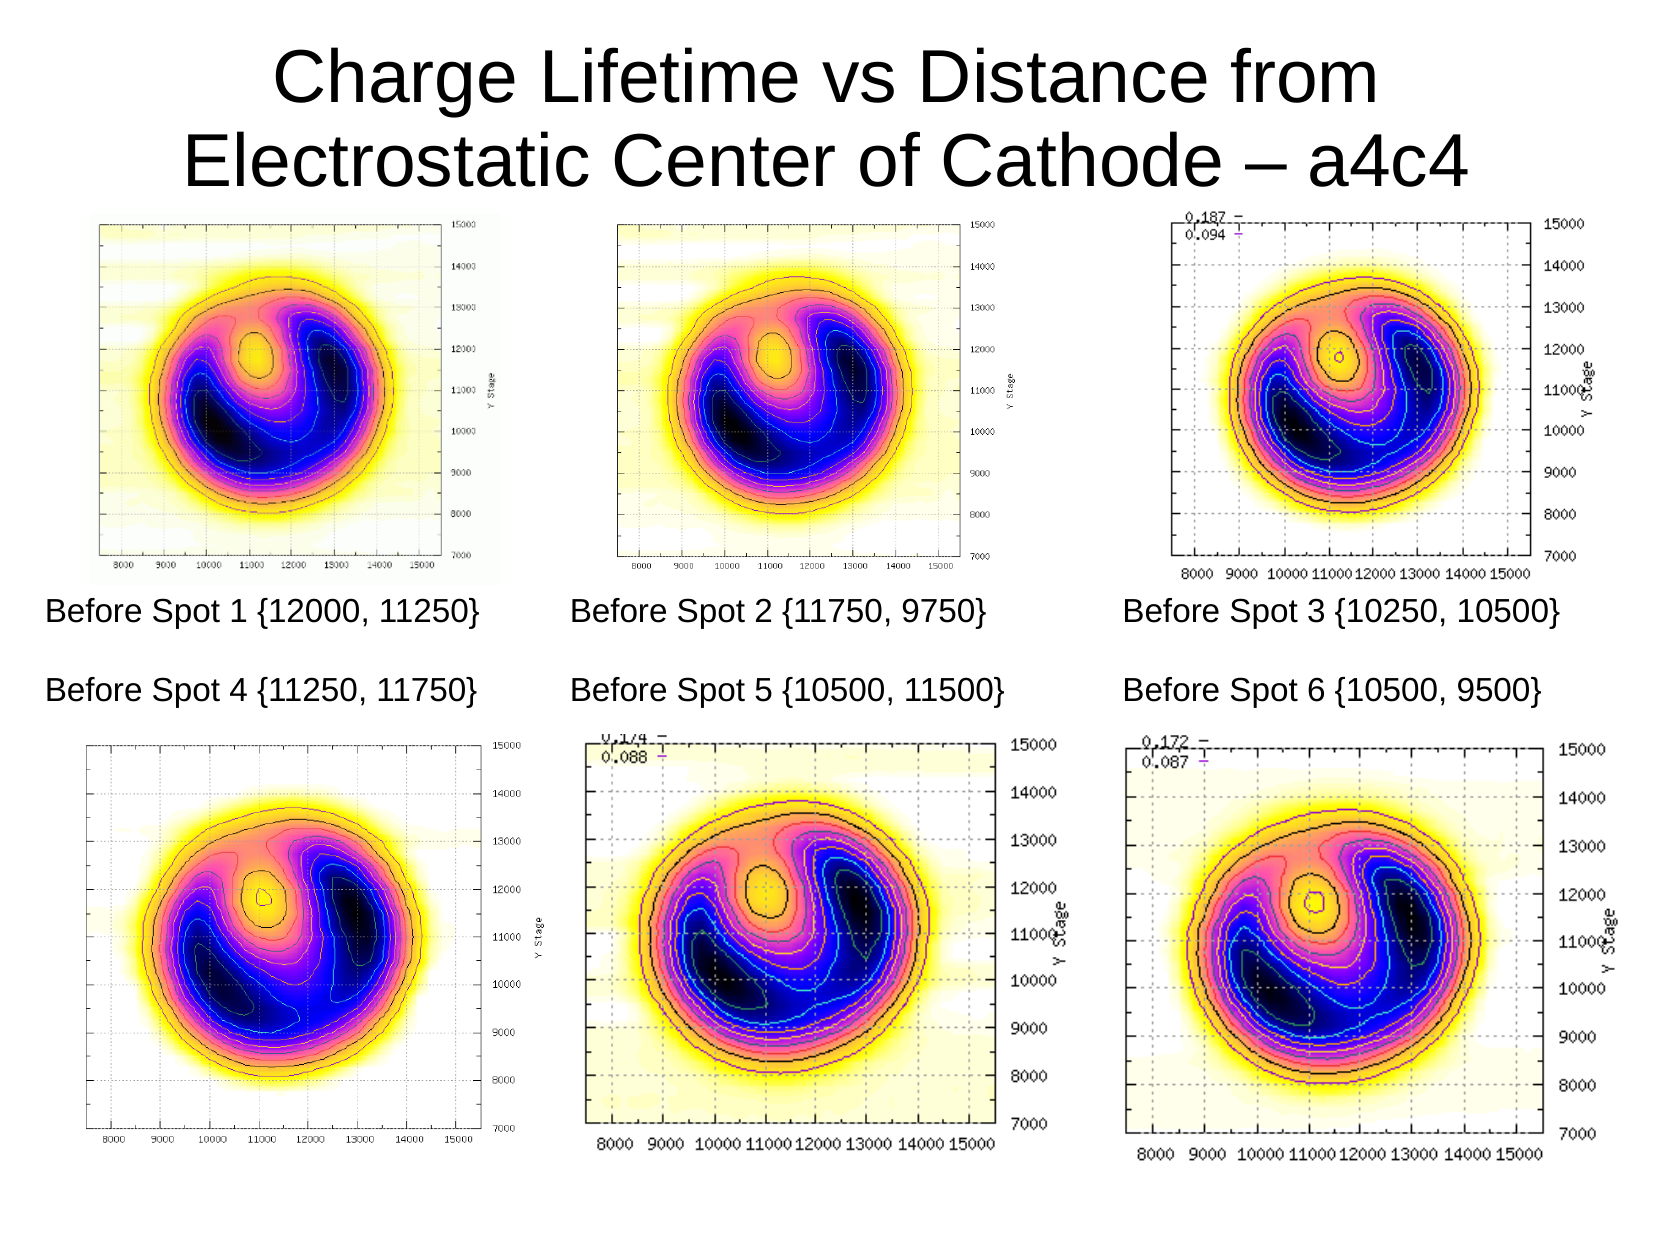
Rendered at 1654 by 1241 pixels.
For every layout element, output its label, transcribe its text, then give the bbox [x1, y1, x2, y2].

picture [600, 213, 1021, 586]
picture [570, 734, 1081, 1158]
picture [76, 737, 557, 1147]
picture [1155, 209, 1607, 587]
picture [90, 213, 501, 585]
picture [1113, 734, 1621, 1171]
text_box Before Spot 1 {12000, 11250} Before Spot 2 {11750, 9750} Before Spot 3 {10250, 10500} Before Spot 4 {11250, 11750} Before Spot 5 {10500, 11500} Before Spot 6 {10500, 9500} [30, 585, 1621, 725]
title Charge Lifetime vs Distance from Electrostatic Center of Cathode – a4c4 [82, 15, 1571, 223]
